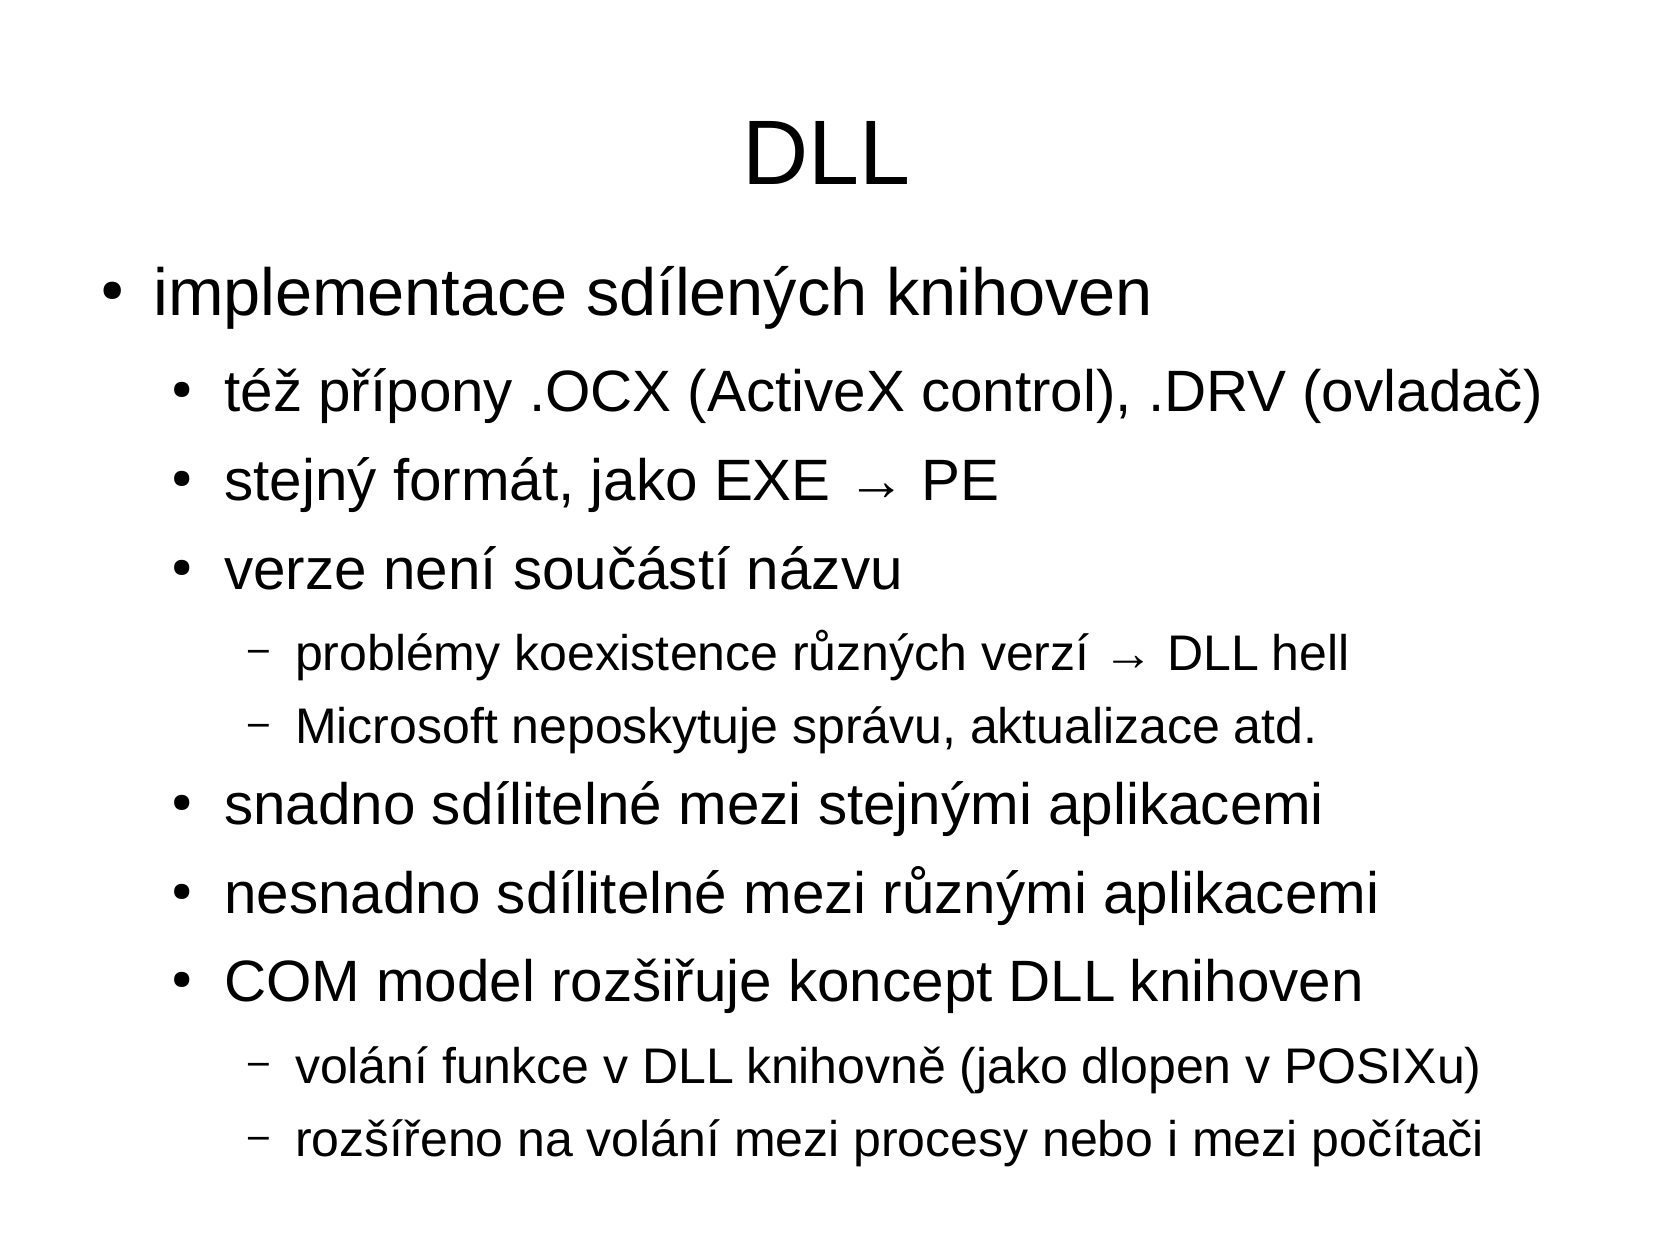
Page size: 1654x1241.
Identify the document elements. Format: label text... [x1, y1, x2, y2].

list implementace sdílených knihoven též přípony .OCX (ActiveX control), .DRV (ovladač) stejný formát, jako EXE → PE verze není součástí názvu problémy koexistence různých verzí → DLL hell Microsoft neposkytuje správu, aktualizace atd. snadno sdílitelné mezi stejnými aplikacemi nesnadno sdílitelné mezi různými aplikacemi COM model rozšiřuje koncept DLL knihoven volání funkce v DLL knihovně (jako dlopen v POSIXu) rozšířeno na volání mezi procesy nebo i mezi počítači [82, 254, 1571, 1168]
title DLL [82, 56, 1571, 250]
